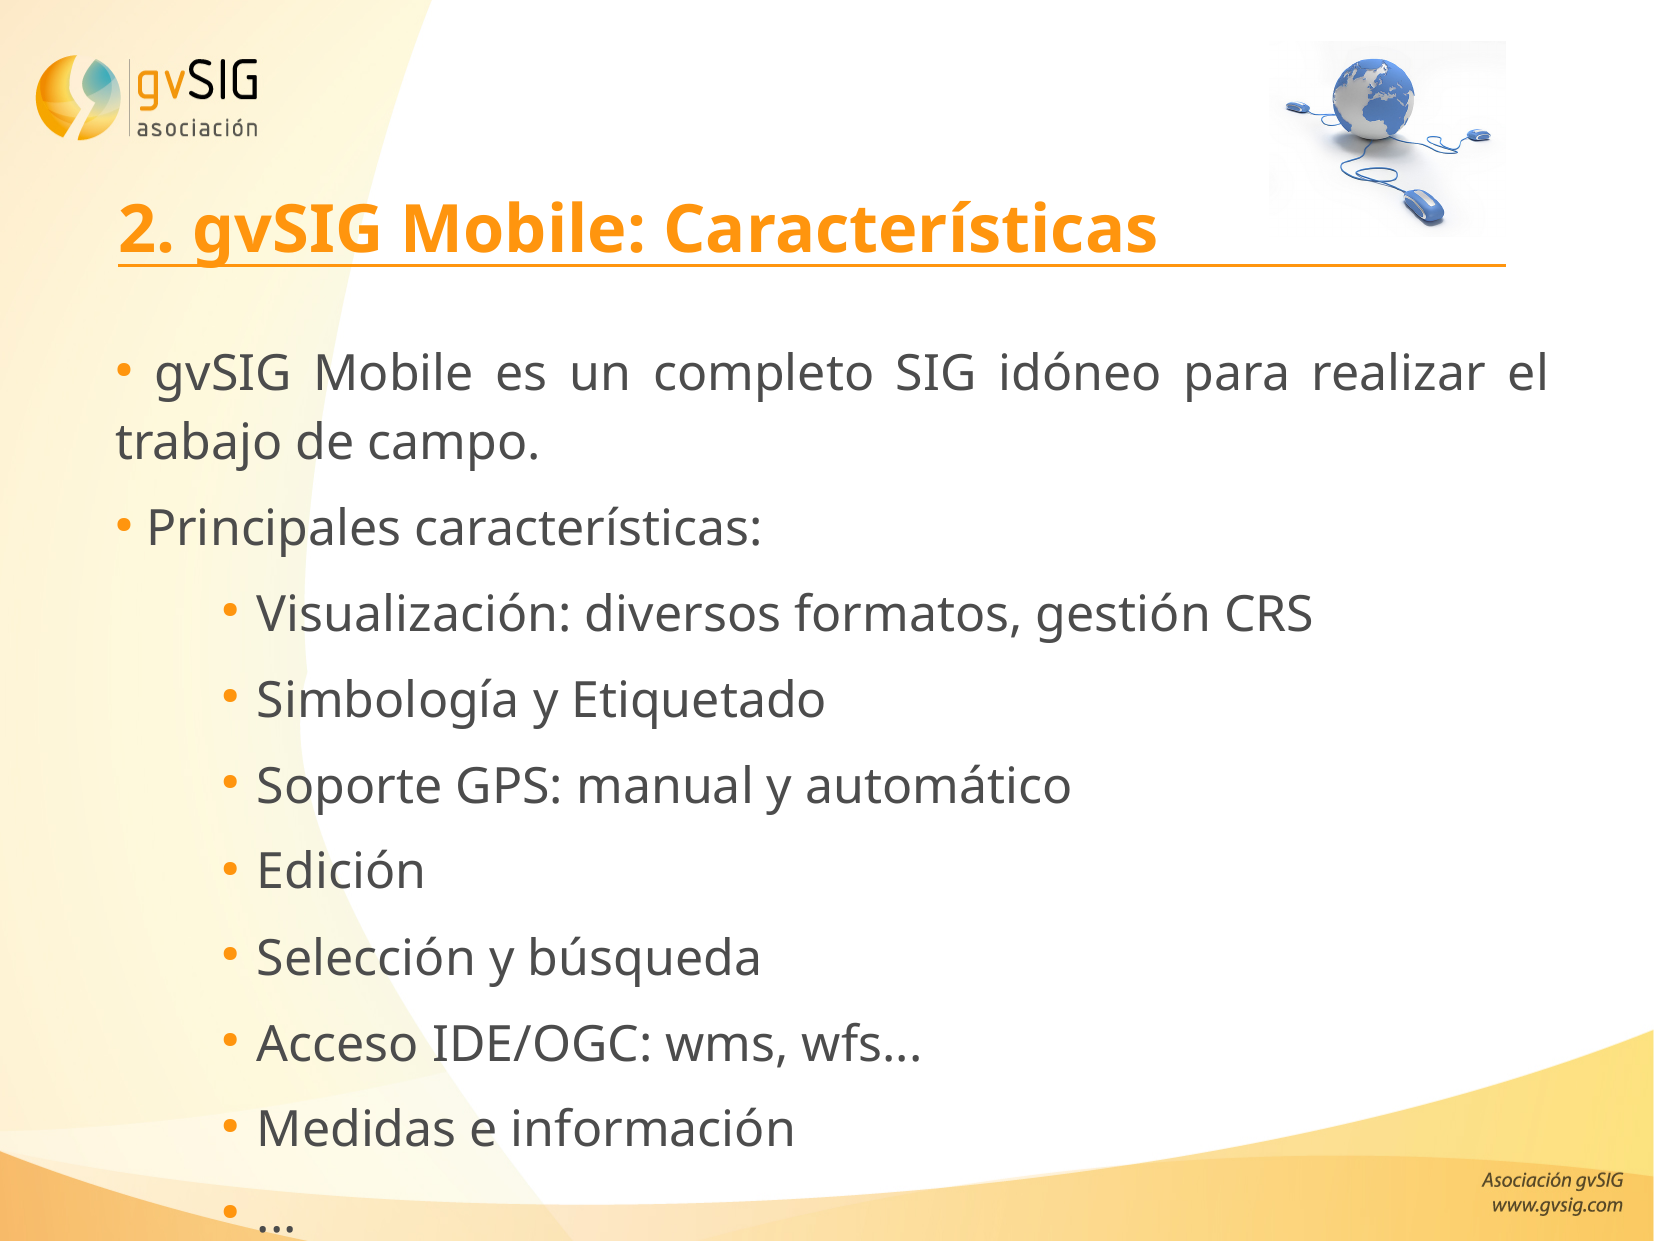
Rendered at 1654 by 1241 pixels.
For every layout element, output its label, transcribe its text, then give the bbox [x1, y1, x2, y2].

text_box gvSIG Mobile es un completo SIG idóneo para realizar el trabajo de campo. Principales características: Visualización: diversos formatos, gestión CRS Simbología y Etiquetado Soporte GPS: manual y automático Edición Selección y búsqueda Acceso IDE/OGC: wms, wfs... Medidas e información ... [100, 329, 1565, 1145]
title 2. gvSIG Mobile: Características [118, 177, 1607, 276]
picture [0, 0, 1654, 1241]
